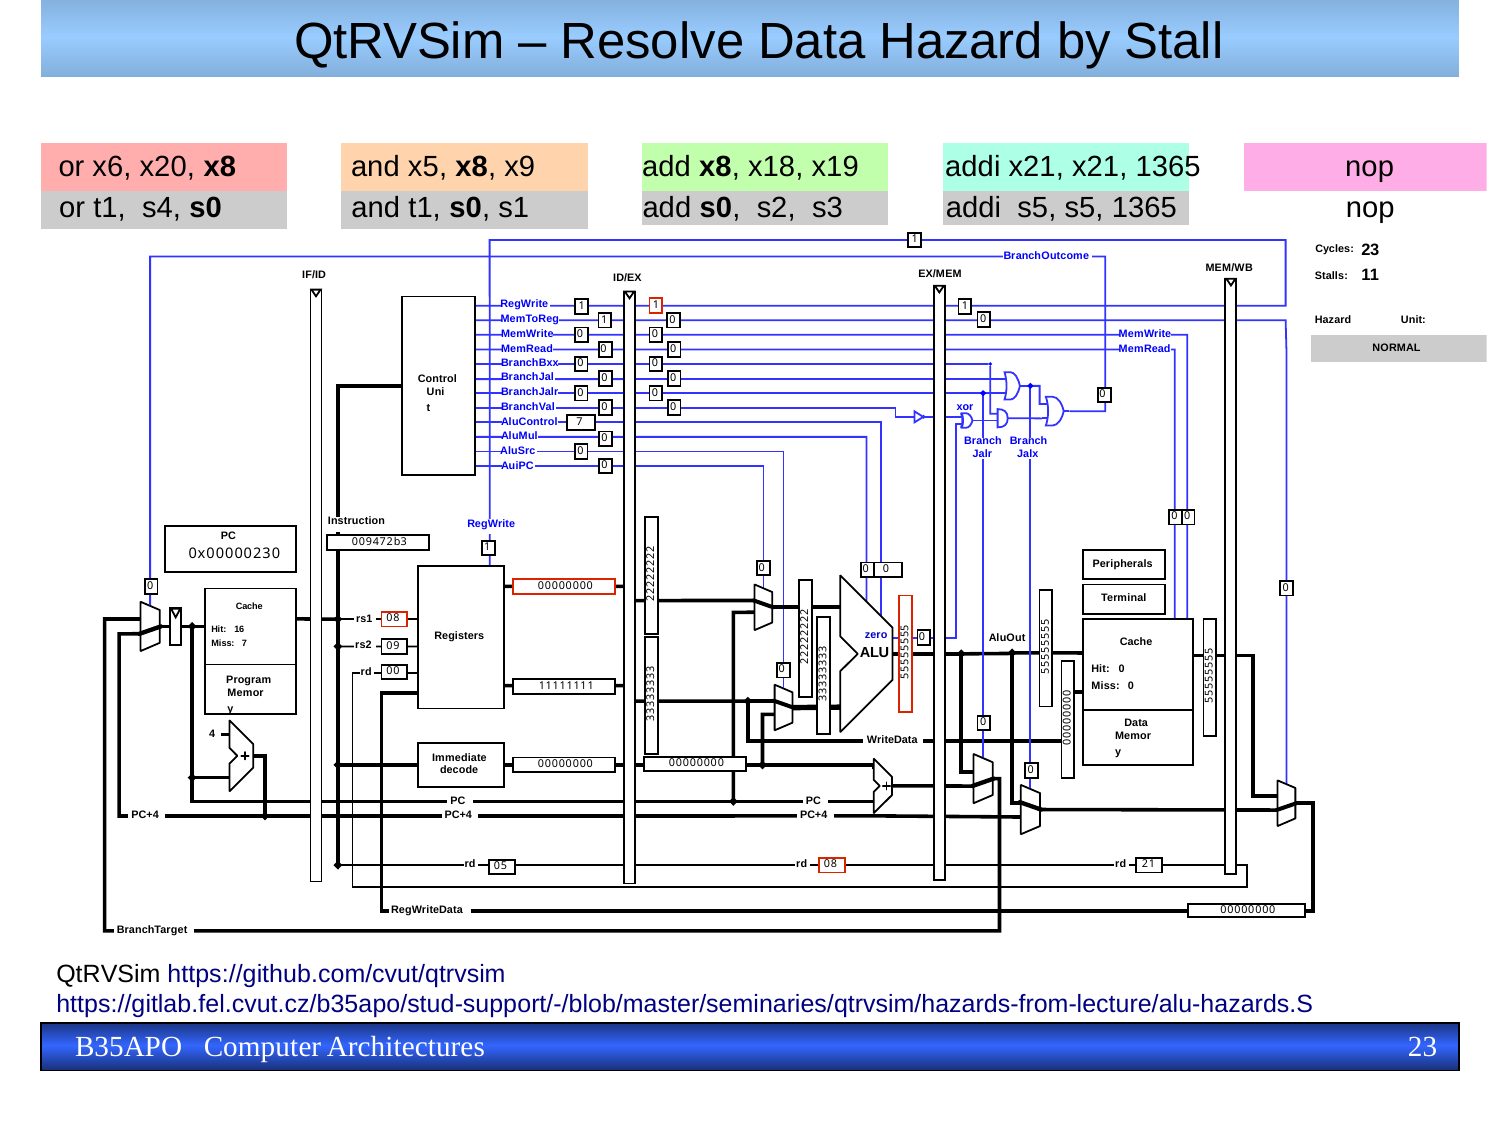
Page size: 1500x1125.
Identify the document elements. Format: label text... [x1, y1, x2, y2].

title QtRVSim – Resolve Data Hazard by Stall [41, 0, 1459, 77]
text_box QtRVSim https://github.com/cvut/qtrvsim https://gitlab.fel.cvut.cz/b35apo/stud-support/-/blob/master/seminaries/qtrvsim/hazards-from-lecture/alu-hazards.S [41, 950, 1463, 1026]
chart [30, 78, 1487, 969]
